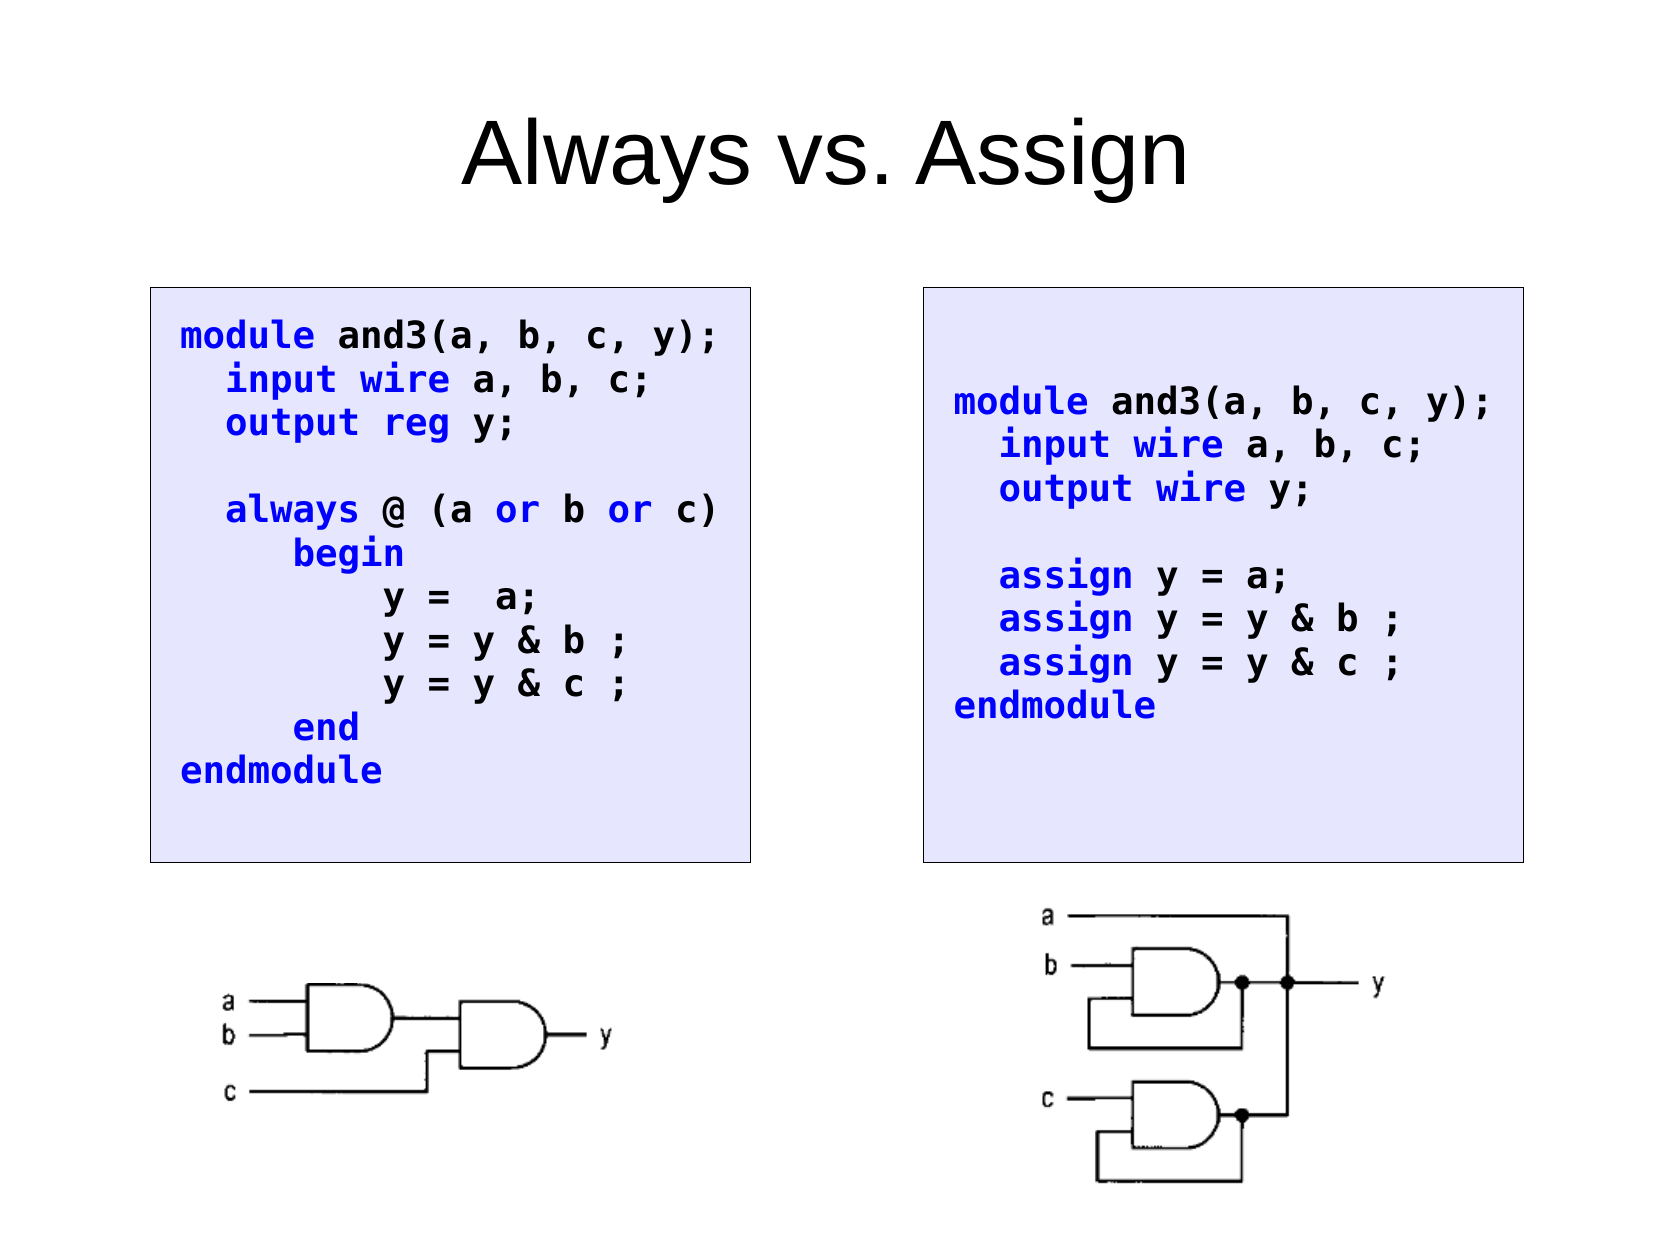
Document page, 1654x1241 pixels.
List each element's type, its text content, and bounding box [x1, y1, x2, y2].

picture [1032, 896, 1393, 1205]
title Always vs. Assign [82, 49, 1571, 257]
text_box module and3(a, b, c, y); input wire a, b, c; output wire y; assign y = a; assign y = y & b ; assign y = y & c ; endmodule [923, 287, 1524, 863]
picture [217, 983, 621, 1112]
text_box module and3(a, b, c, y); input wire a, b, c; output reg y; always @ (a or b or c) begin y = a; y = y & b ; y = y & c ; end endmodule [150, 287, 751, 863]
